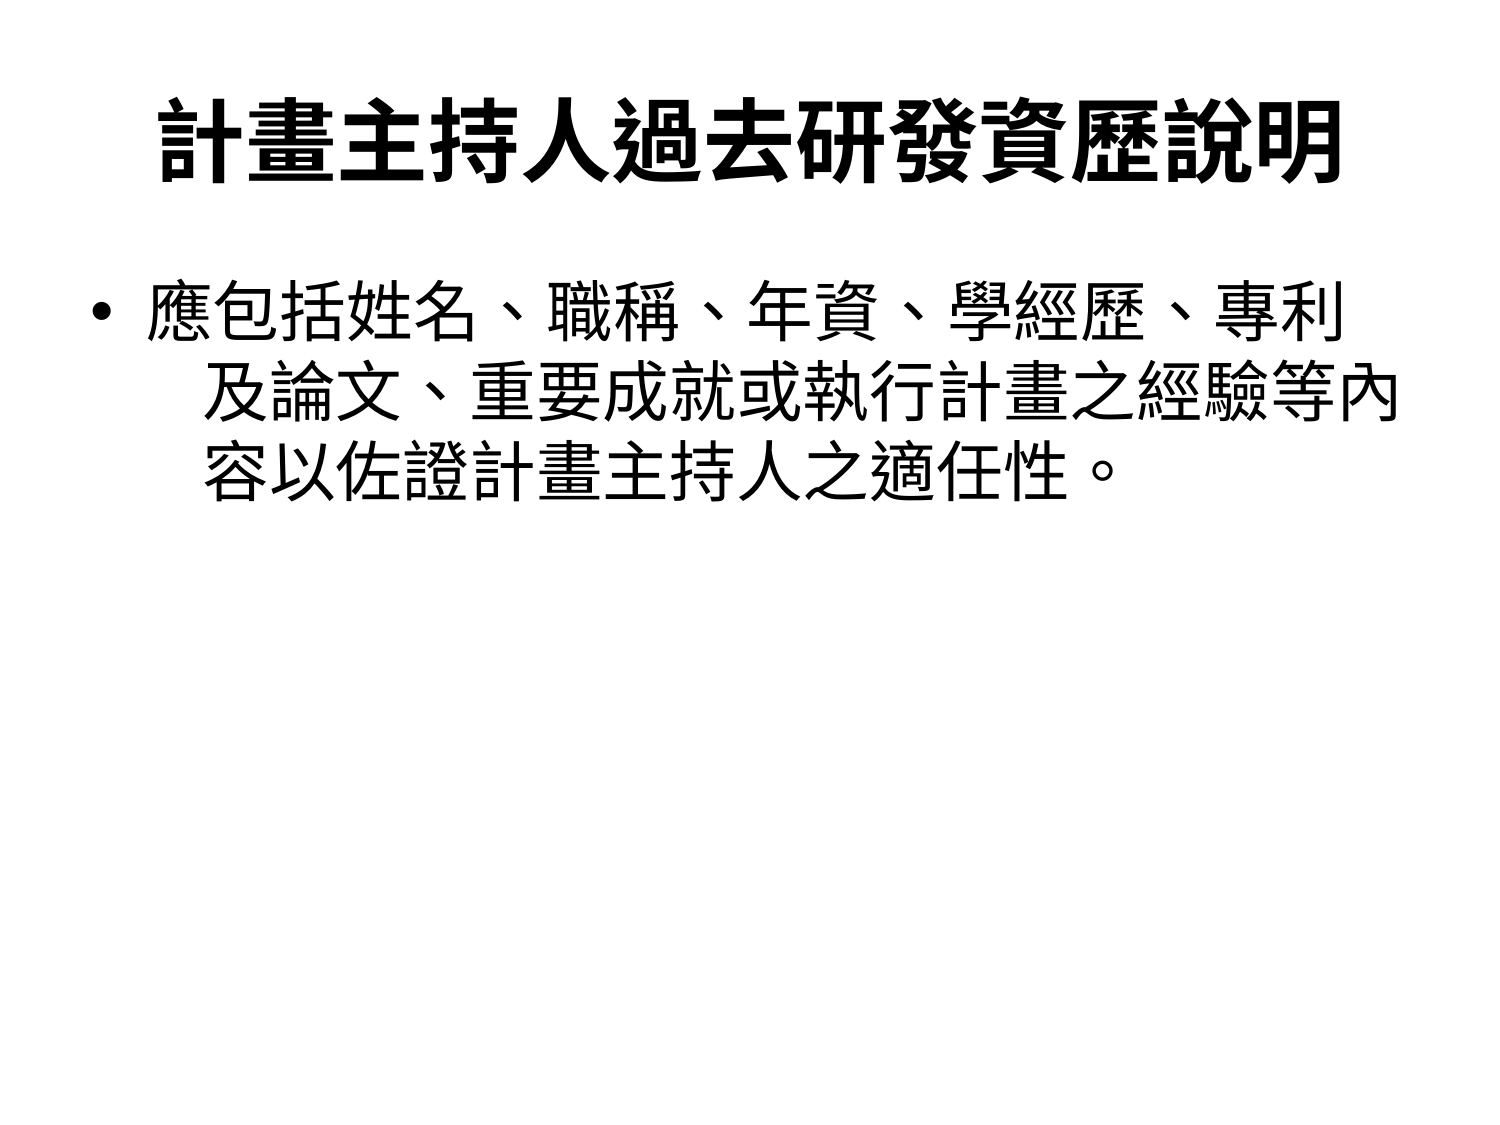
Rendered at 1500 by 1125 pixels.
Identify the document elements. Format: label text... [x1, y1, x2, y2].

list 應包括姓名、職稱、年資、學經歷、專利及論文、重要成就或執行計畫之經驗等內容以佐證計畫主持人之適任性。 [75, 262, 1426, 1005]
title 計畫主持人過去研發資歷說明 [75, 45, 1426, 233]
